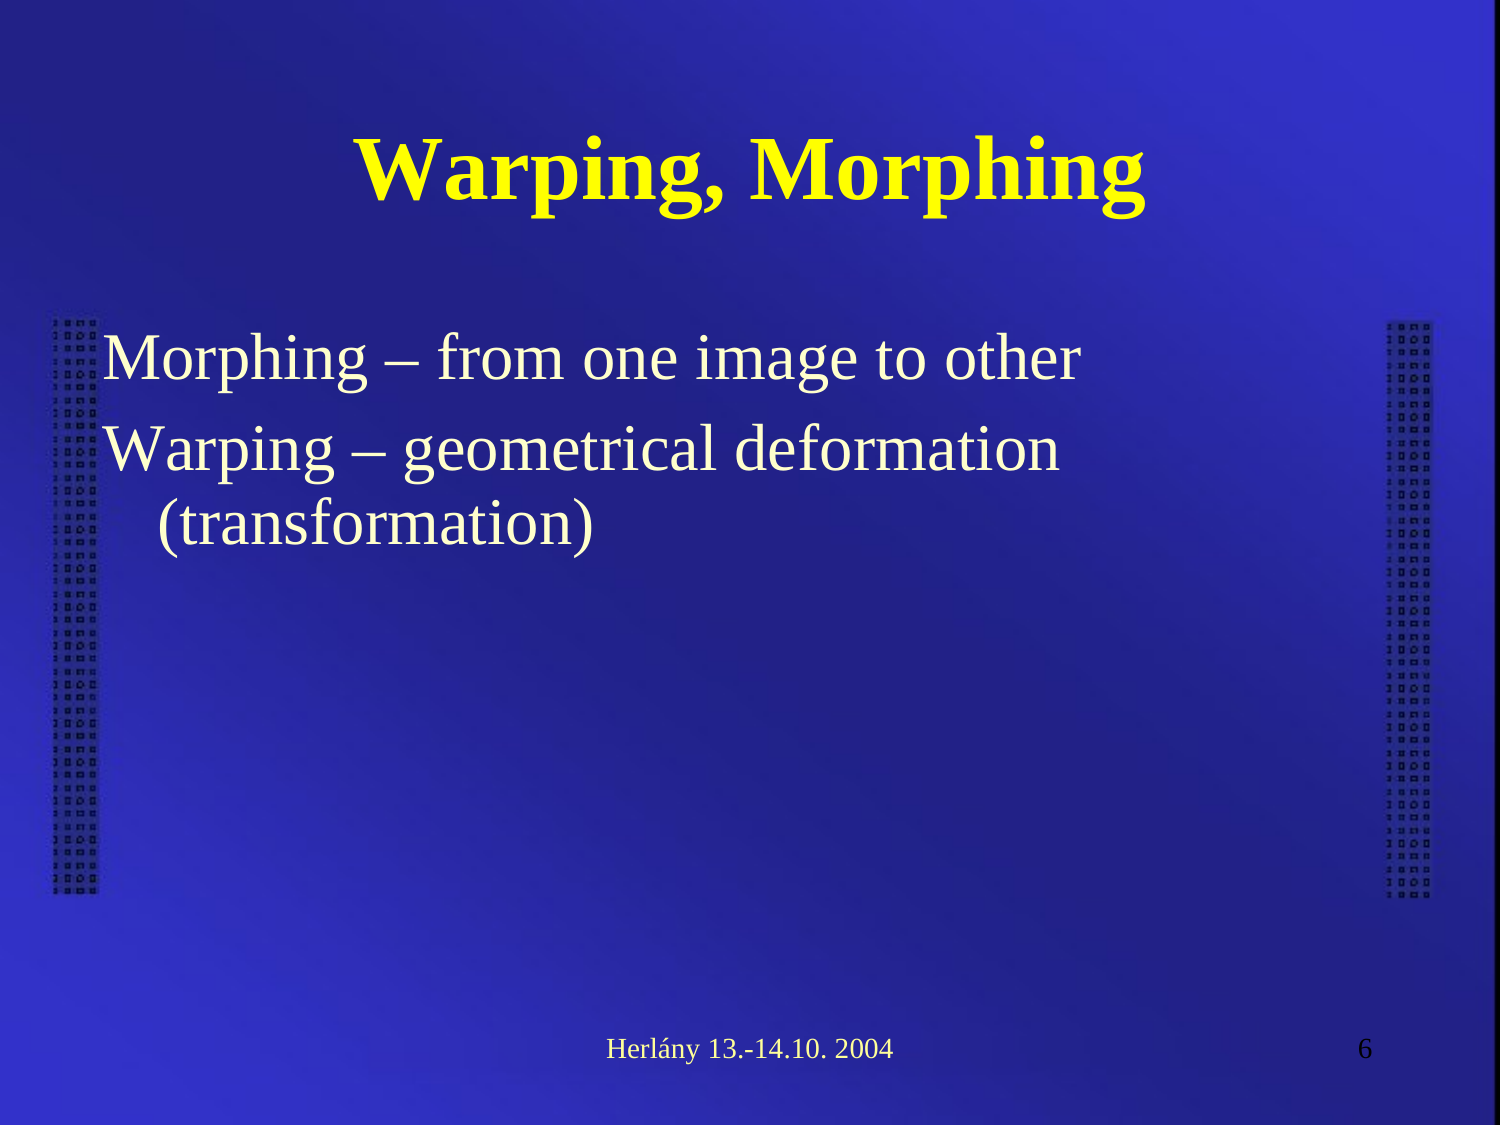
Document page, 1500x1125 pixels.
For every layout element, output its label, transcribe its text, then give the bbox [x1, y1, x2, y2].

picture [0, 0, 1500, 1125]
list Morphing – from one image to other Warping – geometrical deformation (transformation) [87, 312, 1438, 988]
text_box Herlány 13.-14.10. 2004 [512, 1024, 988, 1073]
title Warping, Morphing [112, 74, 1388, 263]
text_box 1 [1074, 1024, 1388, 1073]
